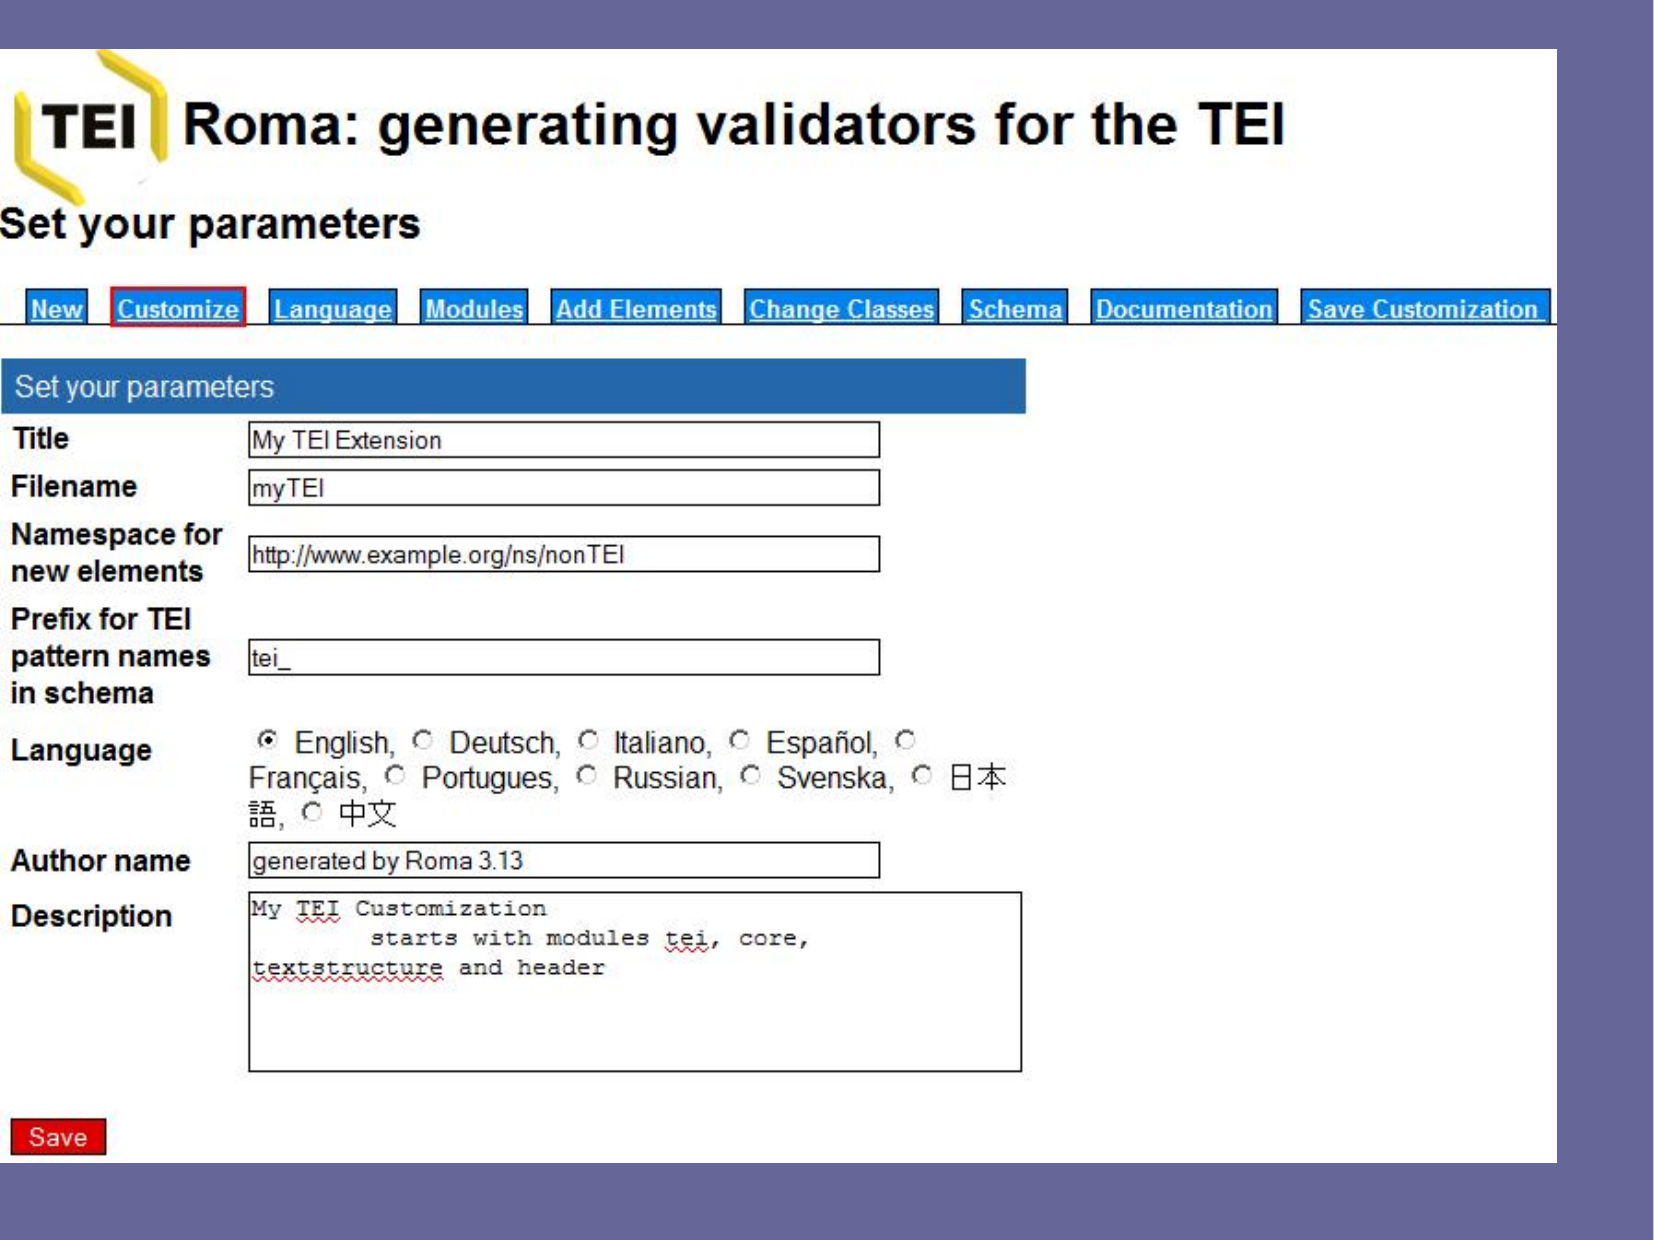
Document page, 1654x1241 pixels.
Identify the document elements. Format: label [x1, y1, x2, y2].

picture [0, 49, 1557, 1163]
